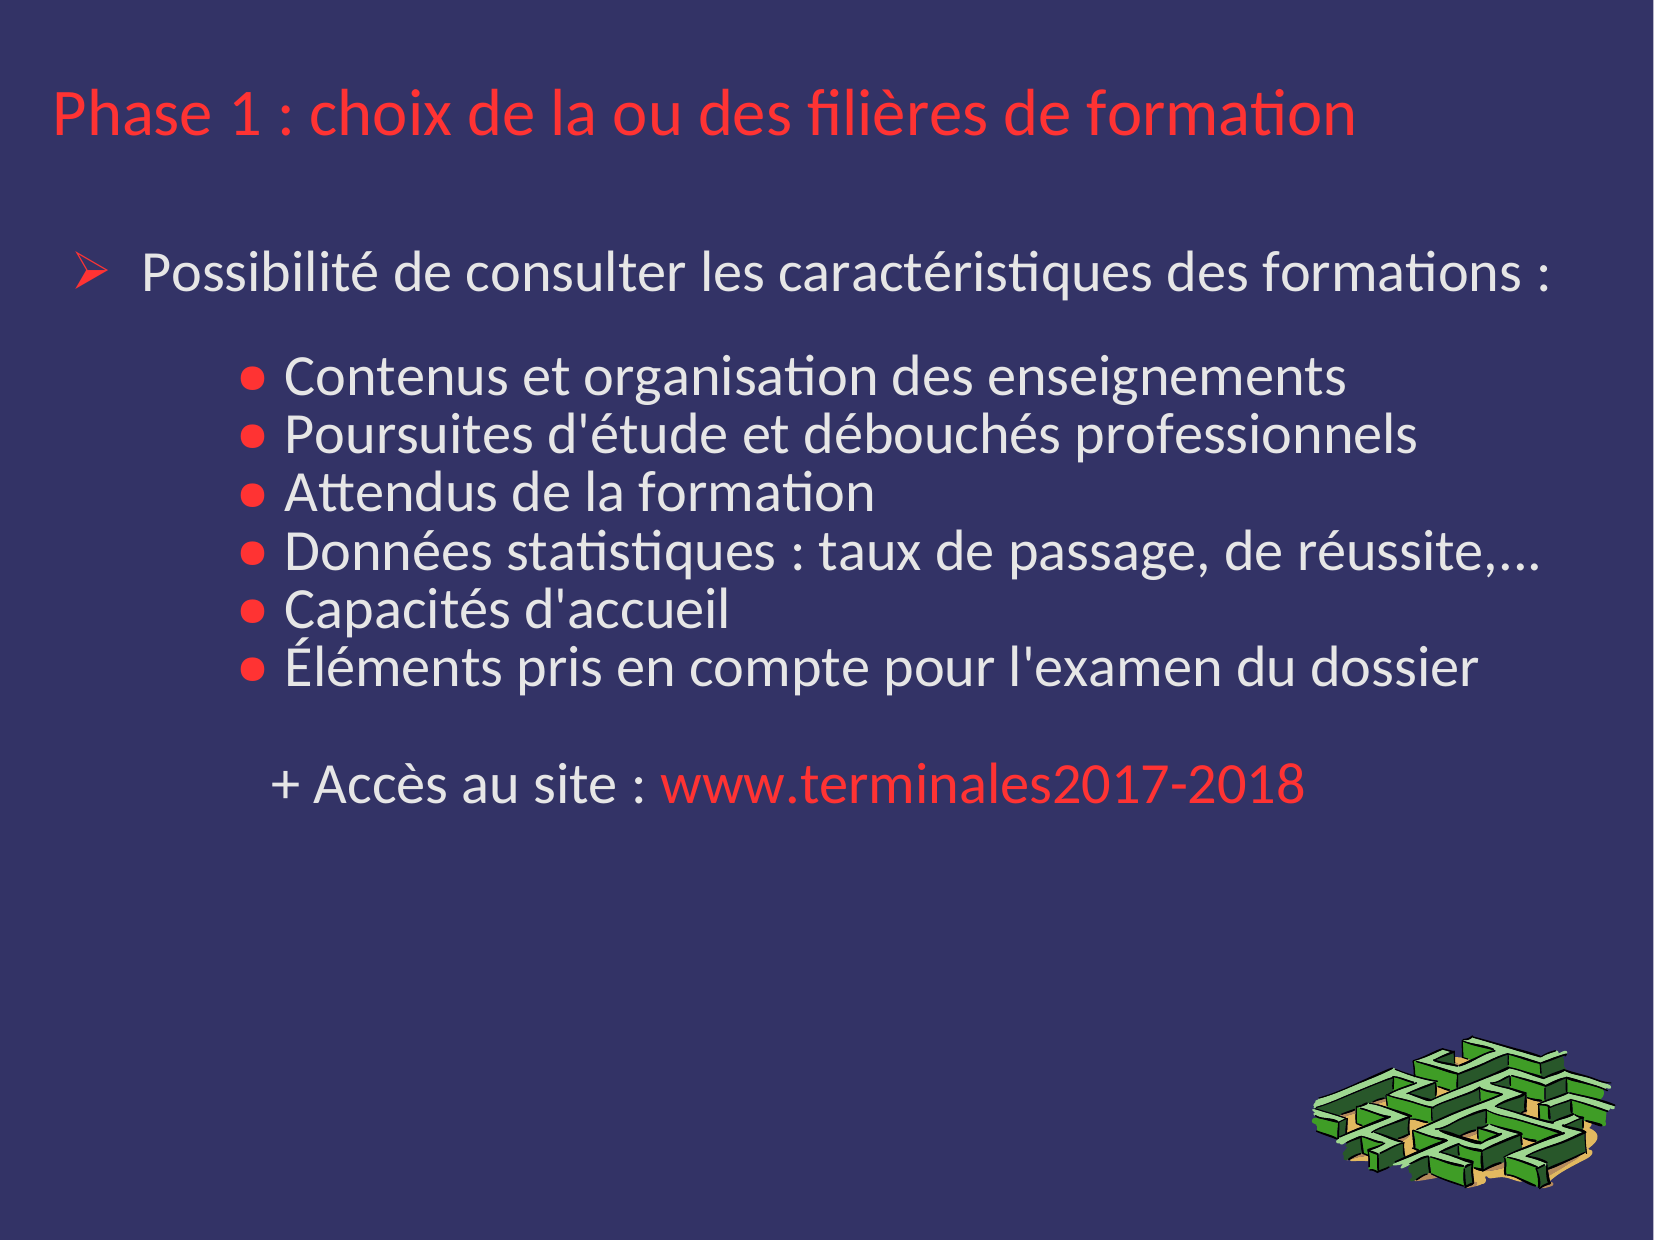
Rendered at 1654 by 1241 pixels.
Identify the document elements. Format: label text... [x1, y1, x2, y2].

title Phase 1 : choix de la ou des filières de formation [35, 0, 1642, 269]
list Possibilité de consulter les caractéristiques des formations : Contenus et organisation des enseignements Poursuites d'étude et débouchés professionnels Attendus de la formation Données statistiques : taux de passage, de réussite,... Capacités d'accueil Éléments pris en compte pour l'examen du dossier + Accès au site : www.terminales2017-2018 [59, 269, 1571, 1146]
